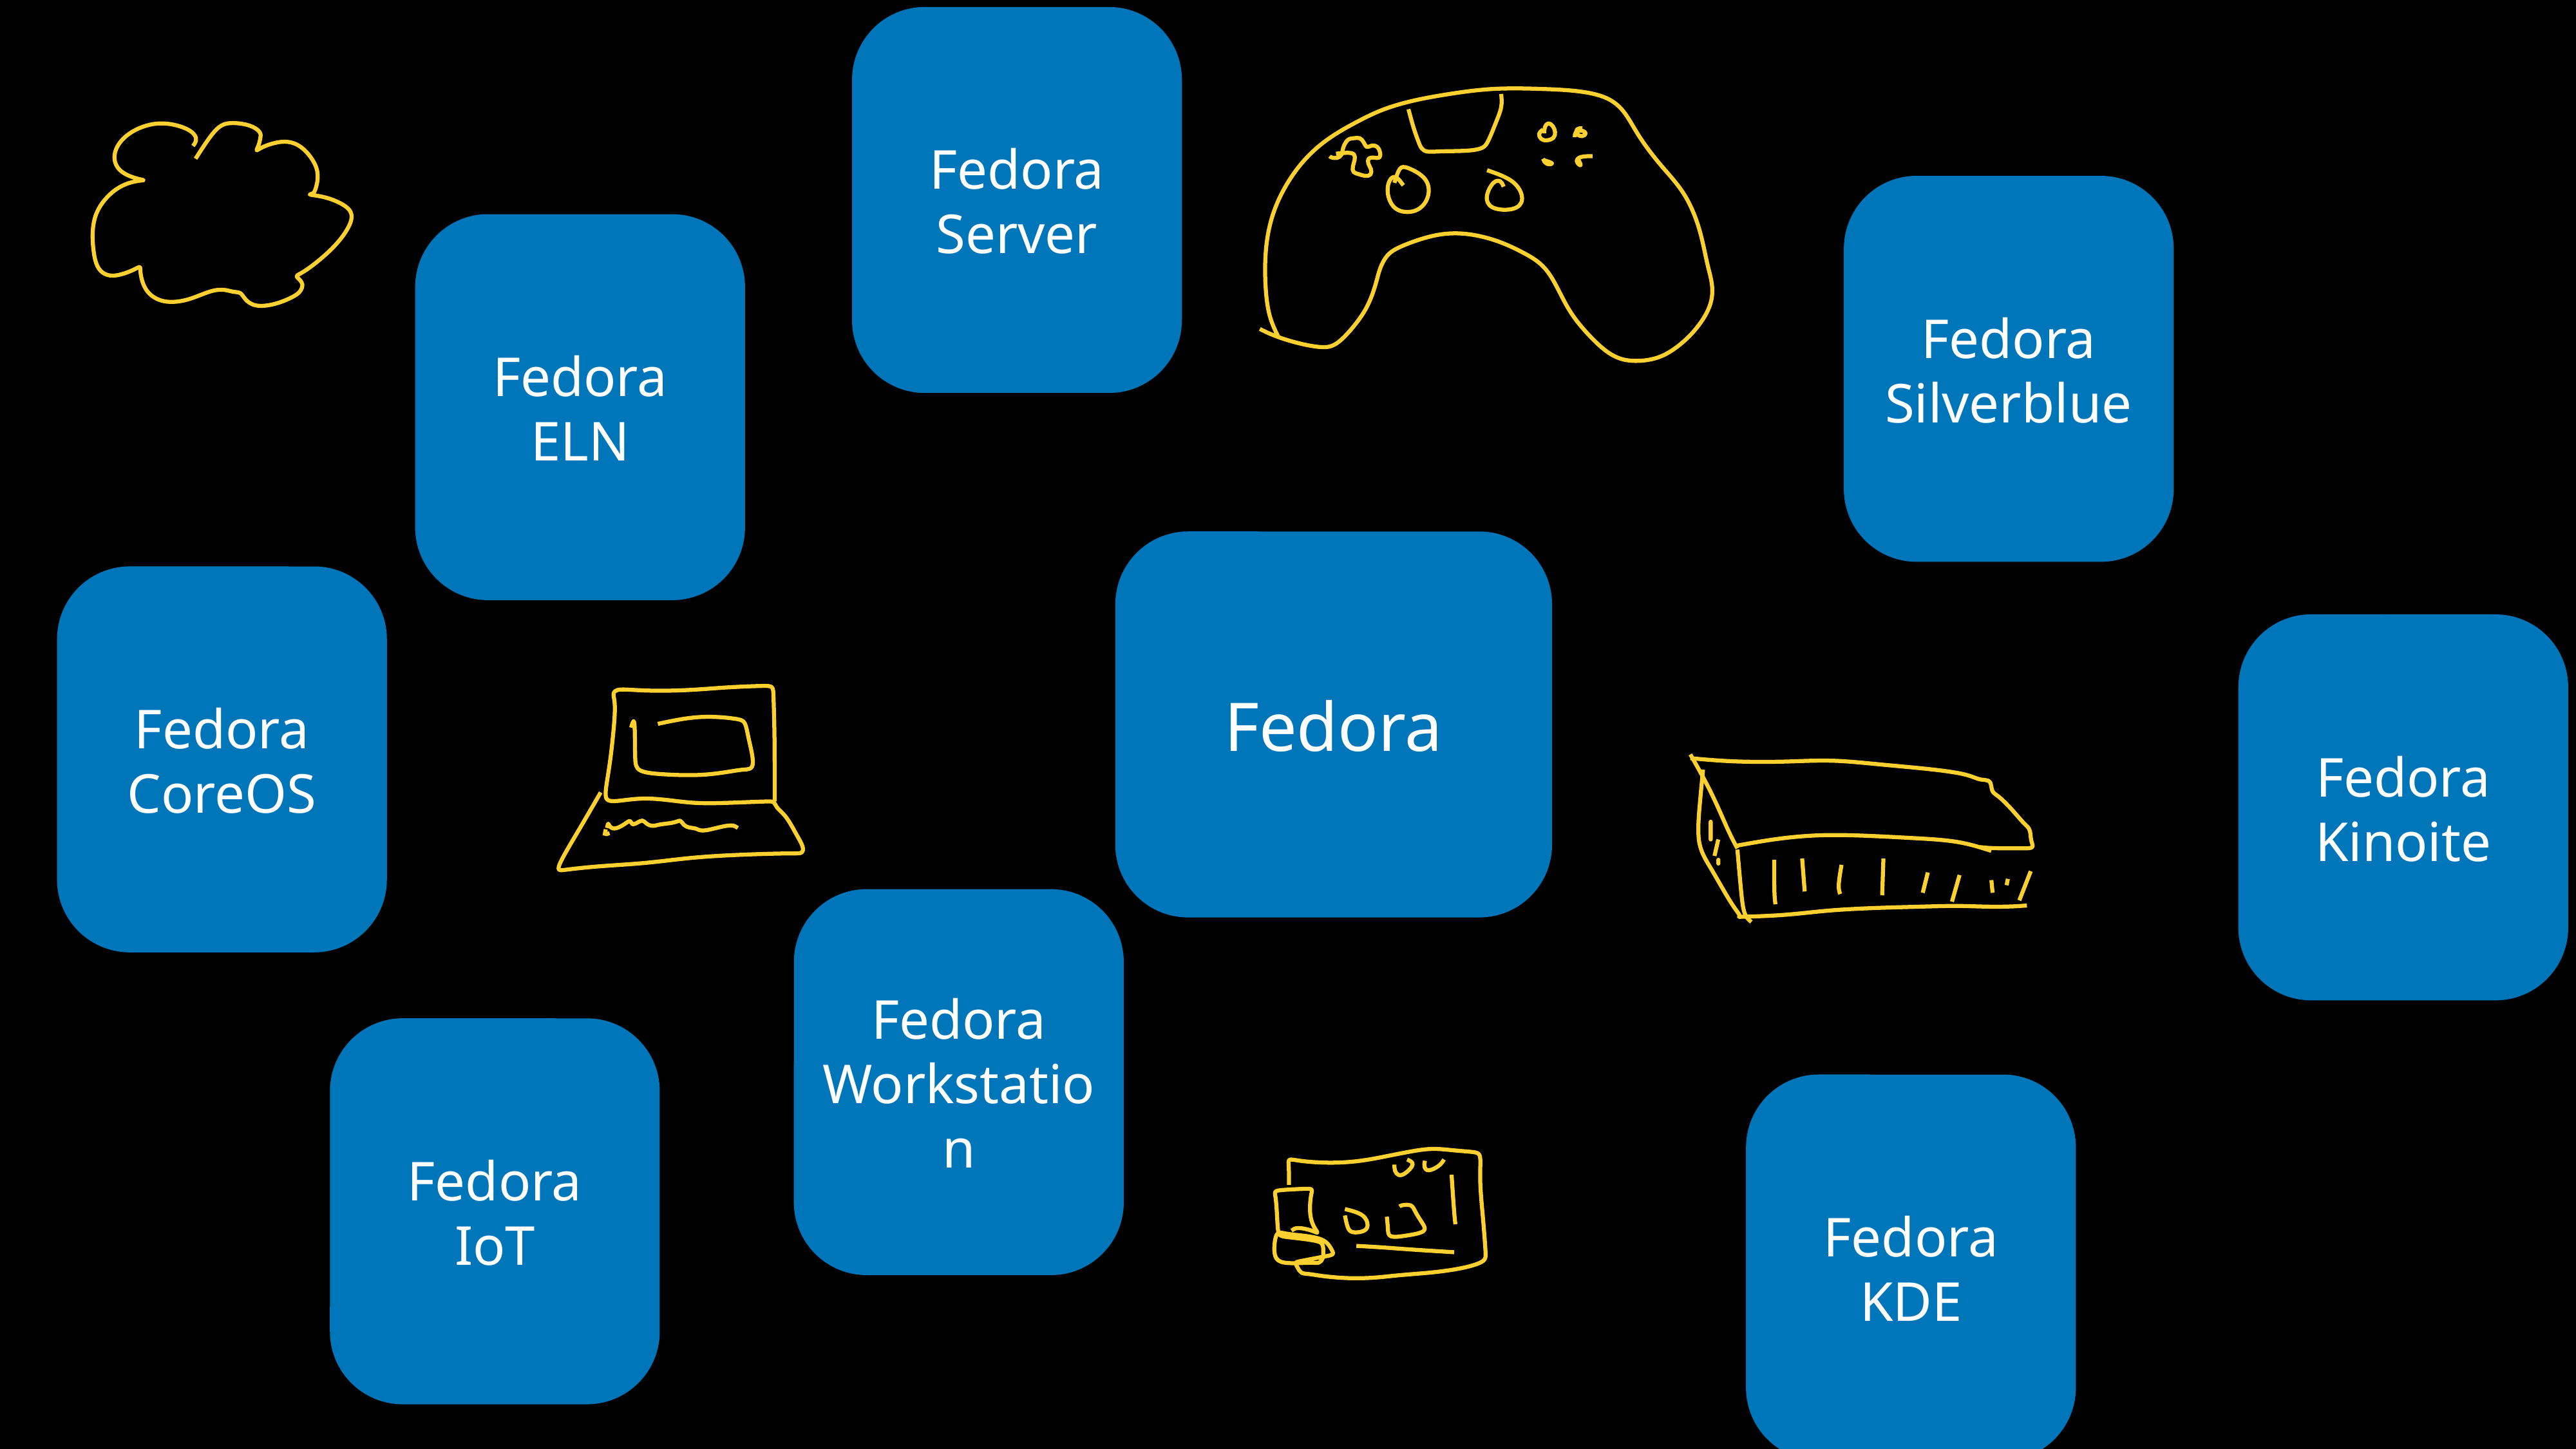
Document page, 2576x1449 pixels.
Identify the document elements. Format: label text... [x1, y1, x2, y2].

text_box Fedora ELN [415, 214, 745, 600]
text_box Fedora Silverblue [1844, 176, 2174, 562]
text_box Fedora [1115, 531, 1553, 918]
text_box Fedora CoreOS [57, 566, 387, 952]
text_box Fedora Server [852, 6, 1182, 393]
text_box Fedora Workstation [793, 889, 1124, 1276]
text_box Fedora KDE [1746, 1074, 2076, 1449]
text_box Fedora IoT [330, 1018, 660, 1405]
text_box Fedora Kinoite [2238, 614, 2568, 1001]
